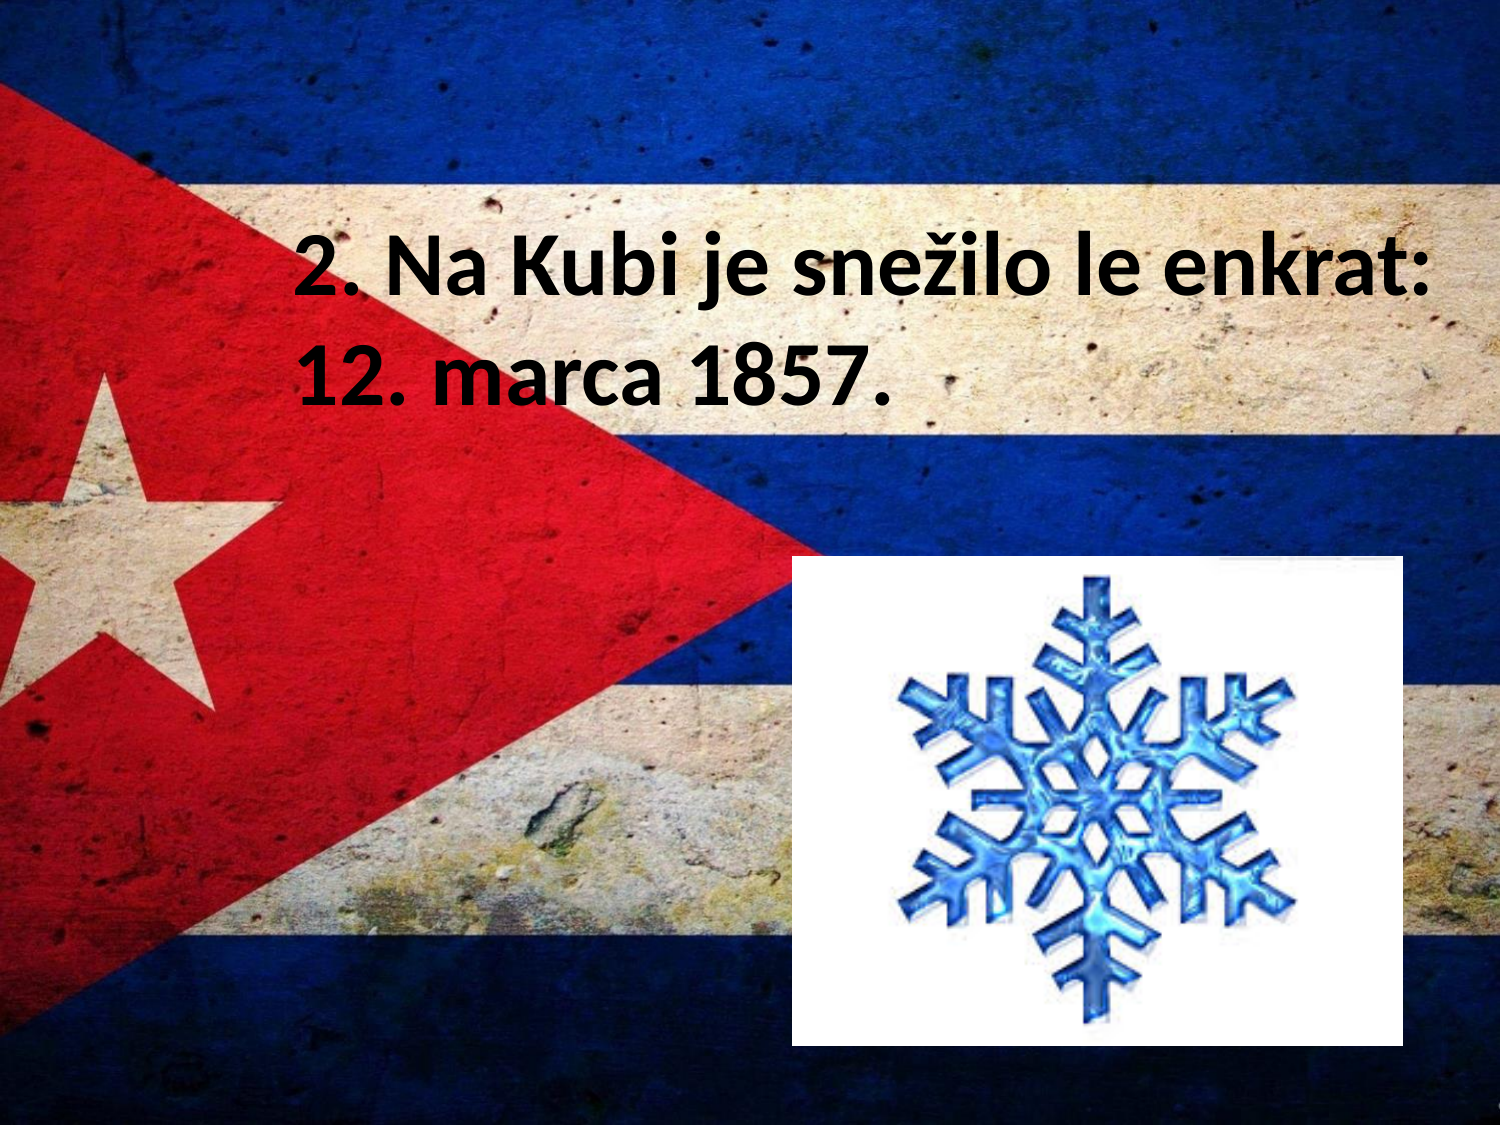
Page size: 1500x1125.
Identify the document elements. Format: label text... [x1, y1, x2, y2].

list 2. Na Kubi je snežilo le enkrat: 12. marca 1857. [277, 196, 1483, 438]
picture [0, 0, 1500, 1125]
